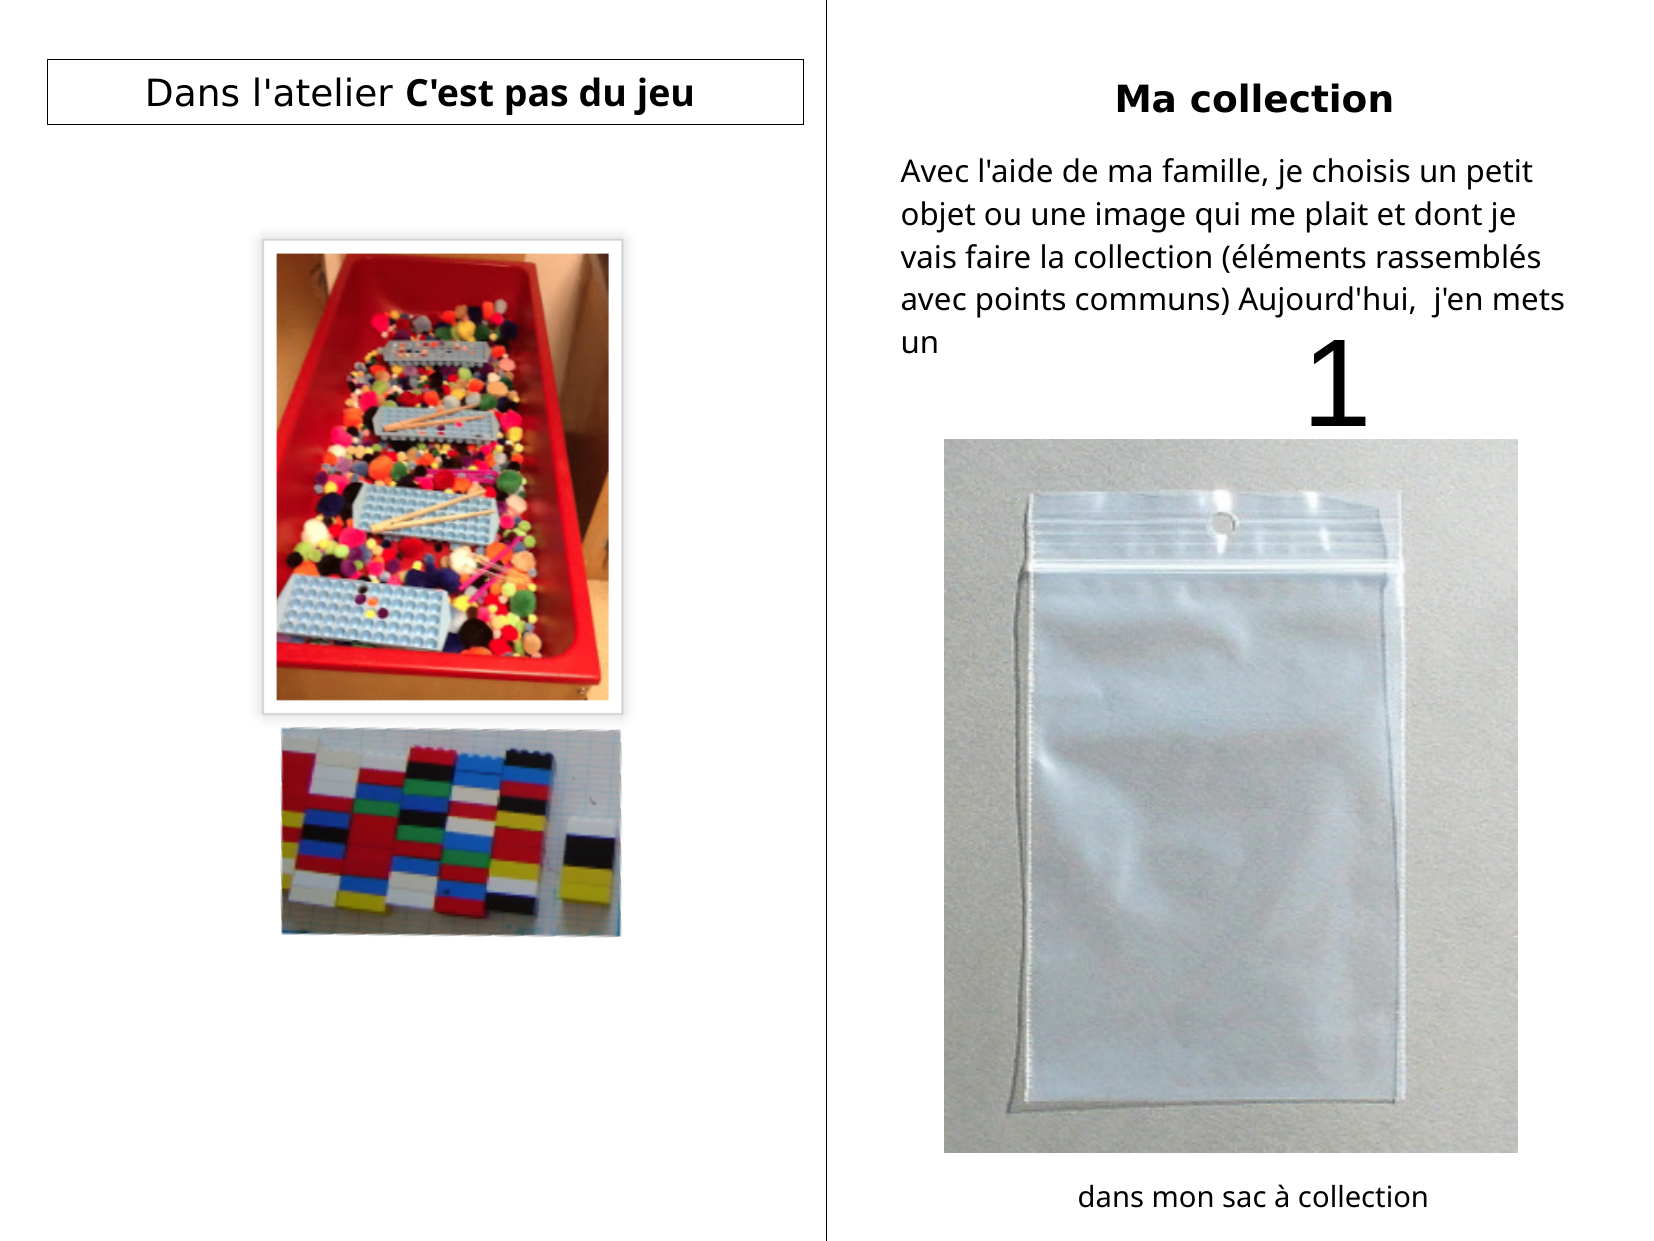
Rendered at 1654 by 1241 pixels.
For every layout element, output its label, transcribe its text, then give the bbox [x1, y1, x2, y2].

text_box dans mon sac à collection [1062, 1169, 1477, 1226]
text_box Ma collection [1003, 70, 1506, 130]
text_box Avec l'aide de ma famille, je choisis un petit objet ou une image qui me plait et dont je vais faire la collection (éléments rassemblés avec points communs) Aujourd'hui, j'en mets un [885, 141, 1583, 332]
text_box 1 [1287, 306, 1583, 461]
text_box Dans l'atelier C'est pas du jeu [47, 59, 804, 118]
picture [944, 439, 1518, 1153]
picture [248, 228, 638, 953]
